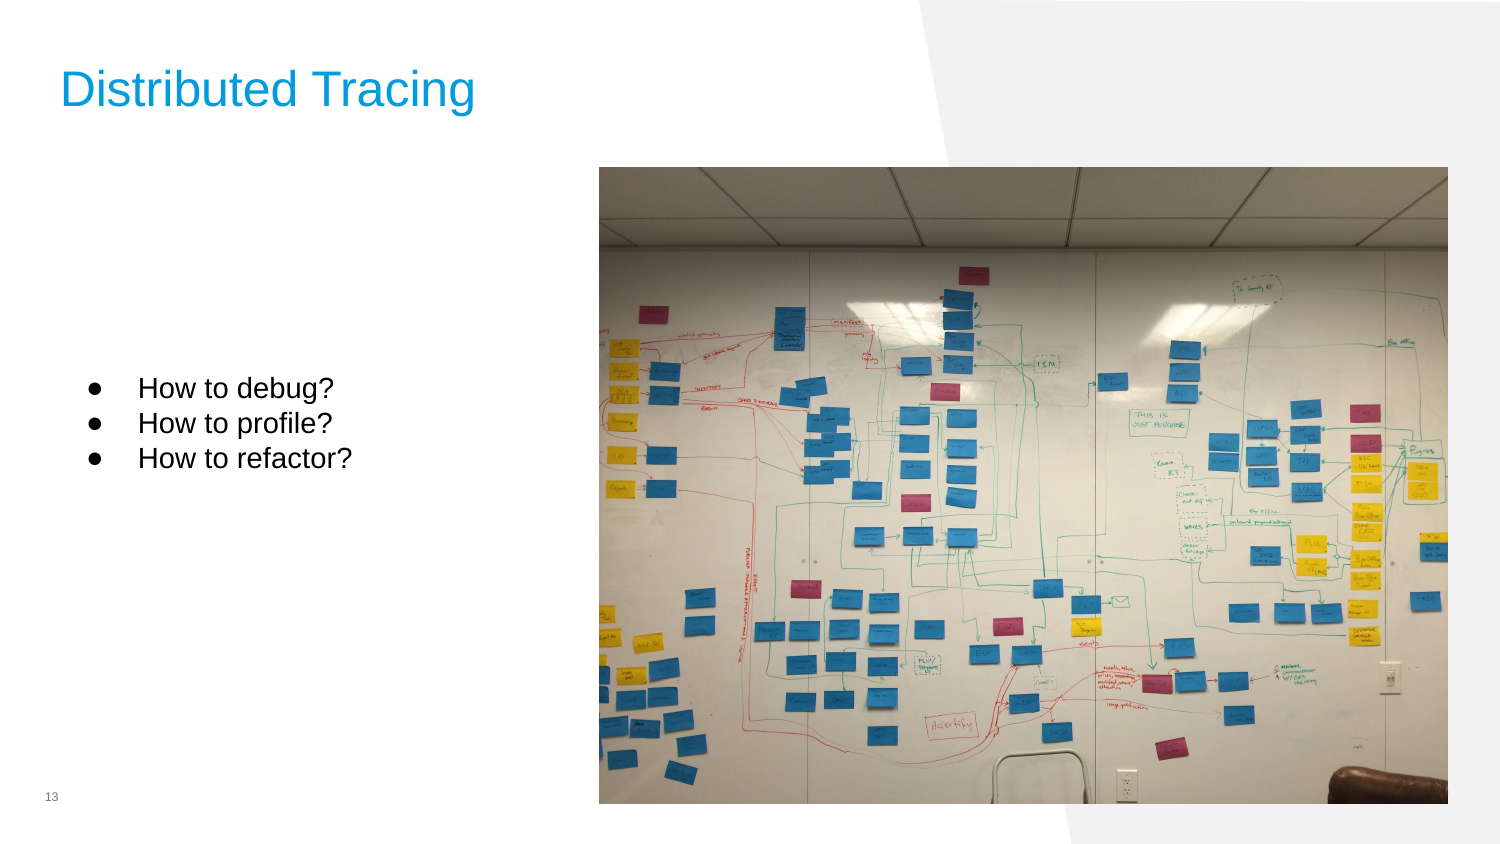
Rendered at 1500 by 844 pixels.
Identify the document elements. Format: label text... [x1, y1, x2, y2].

slide_number <number> [44, 788, 66, 804]
text_box How to debug? How to profile? How to refactor? [48, 349, 583, 495]
picture [599, 167, 1449, 804]
list Distributed Tracing [44, 52, 1448, 158]
